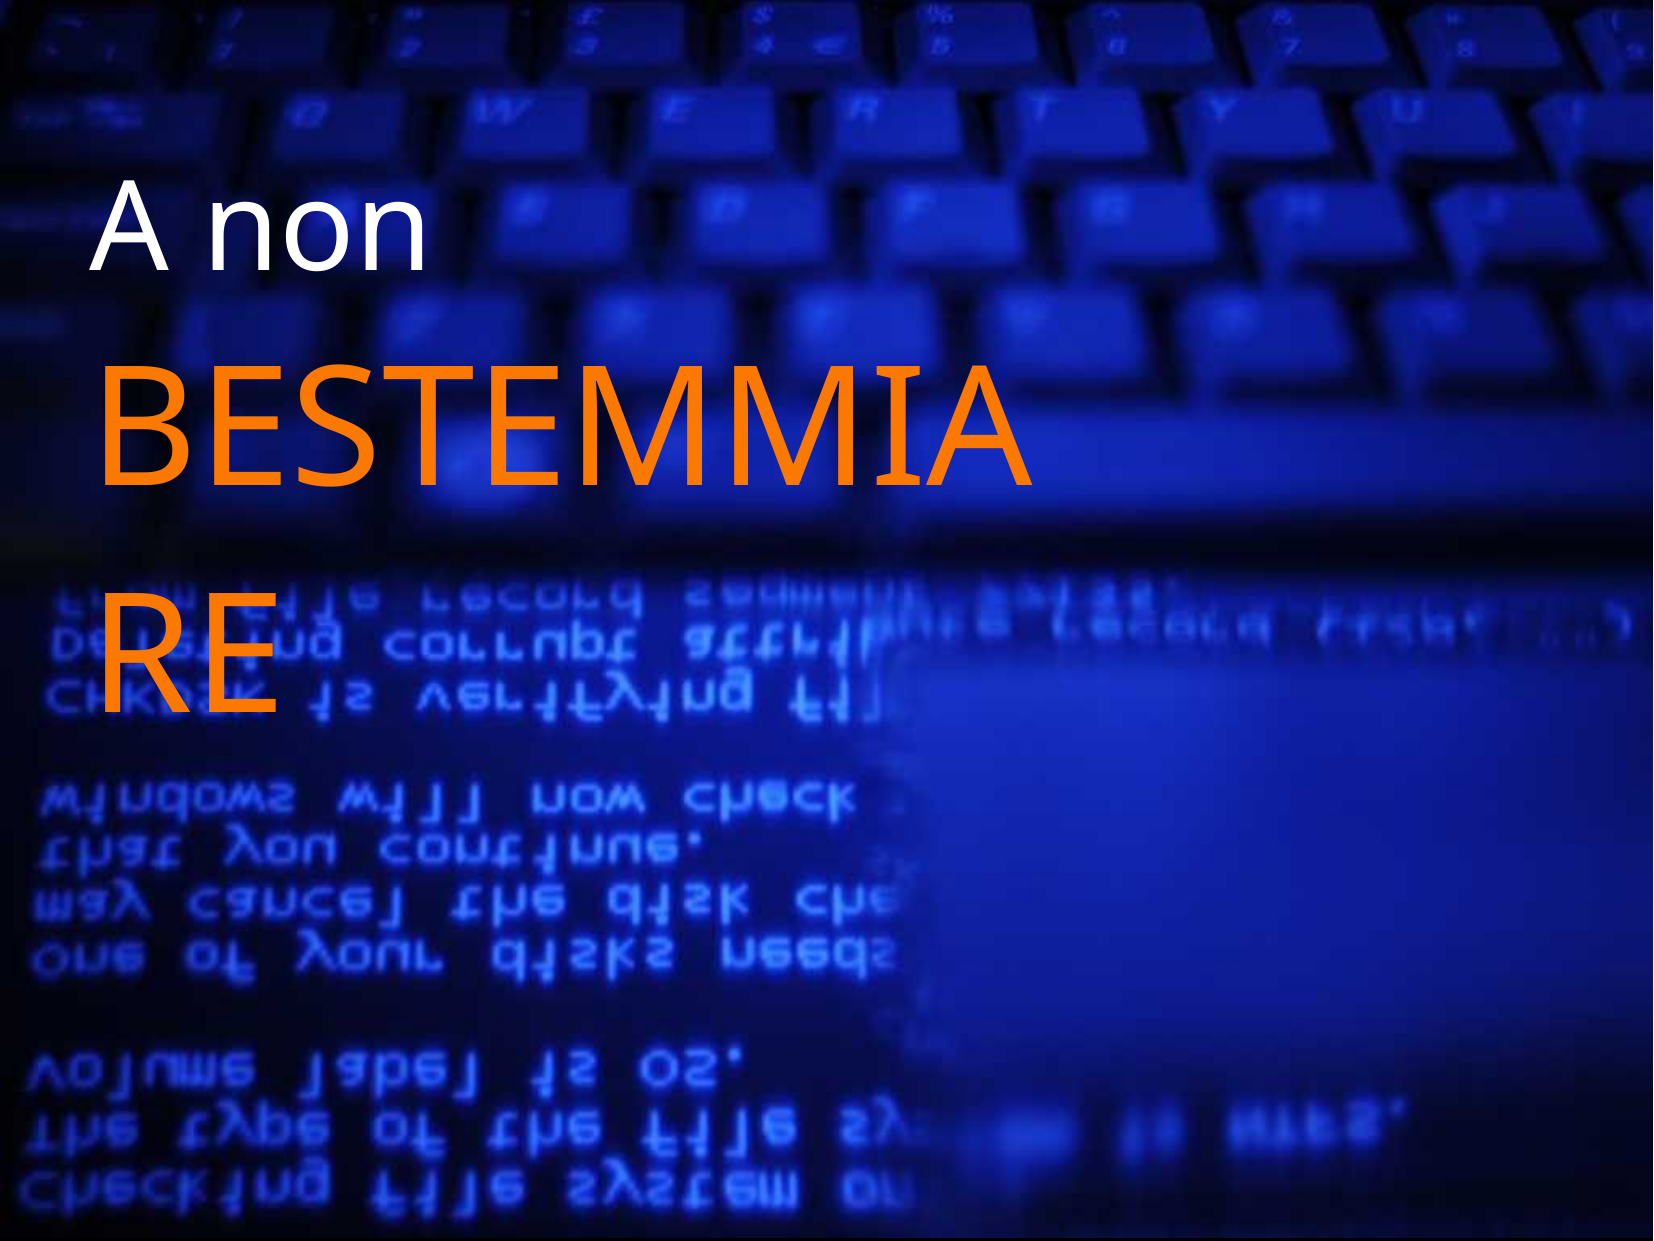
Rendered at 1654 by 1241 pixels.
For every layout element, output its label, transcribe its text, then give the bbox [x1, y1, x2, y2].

text_box A non BESTEMMIARE [75, 128, 1088, 187]
picture [0, 0, 1653, 1238]
